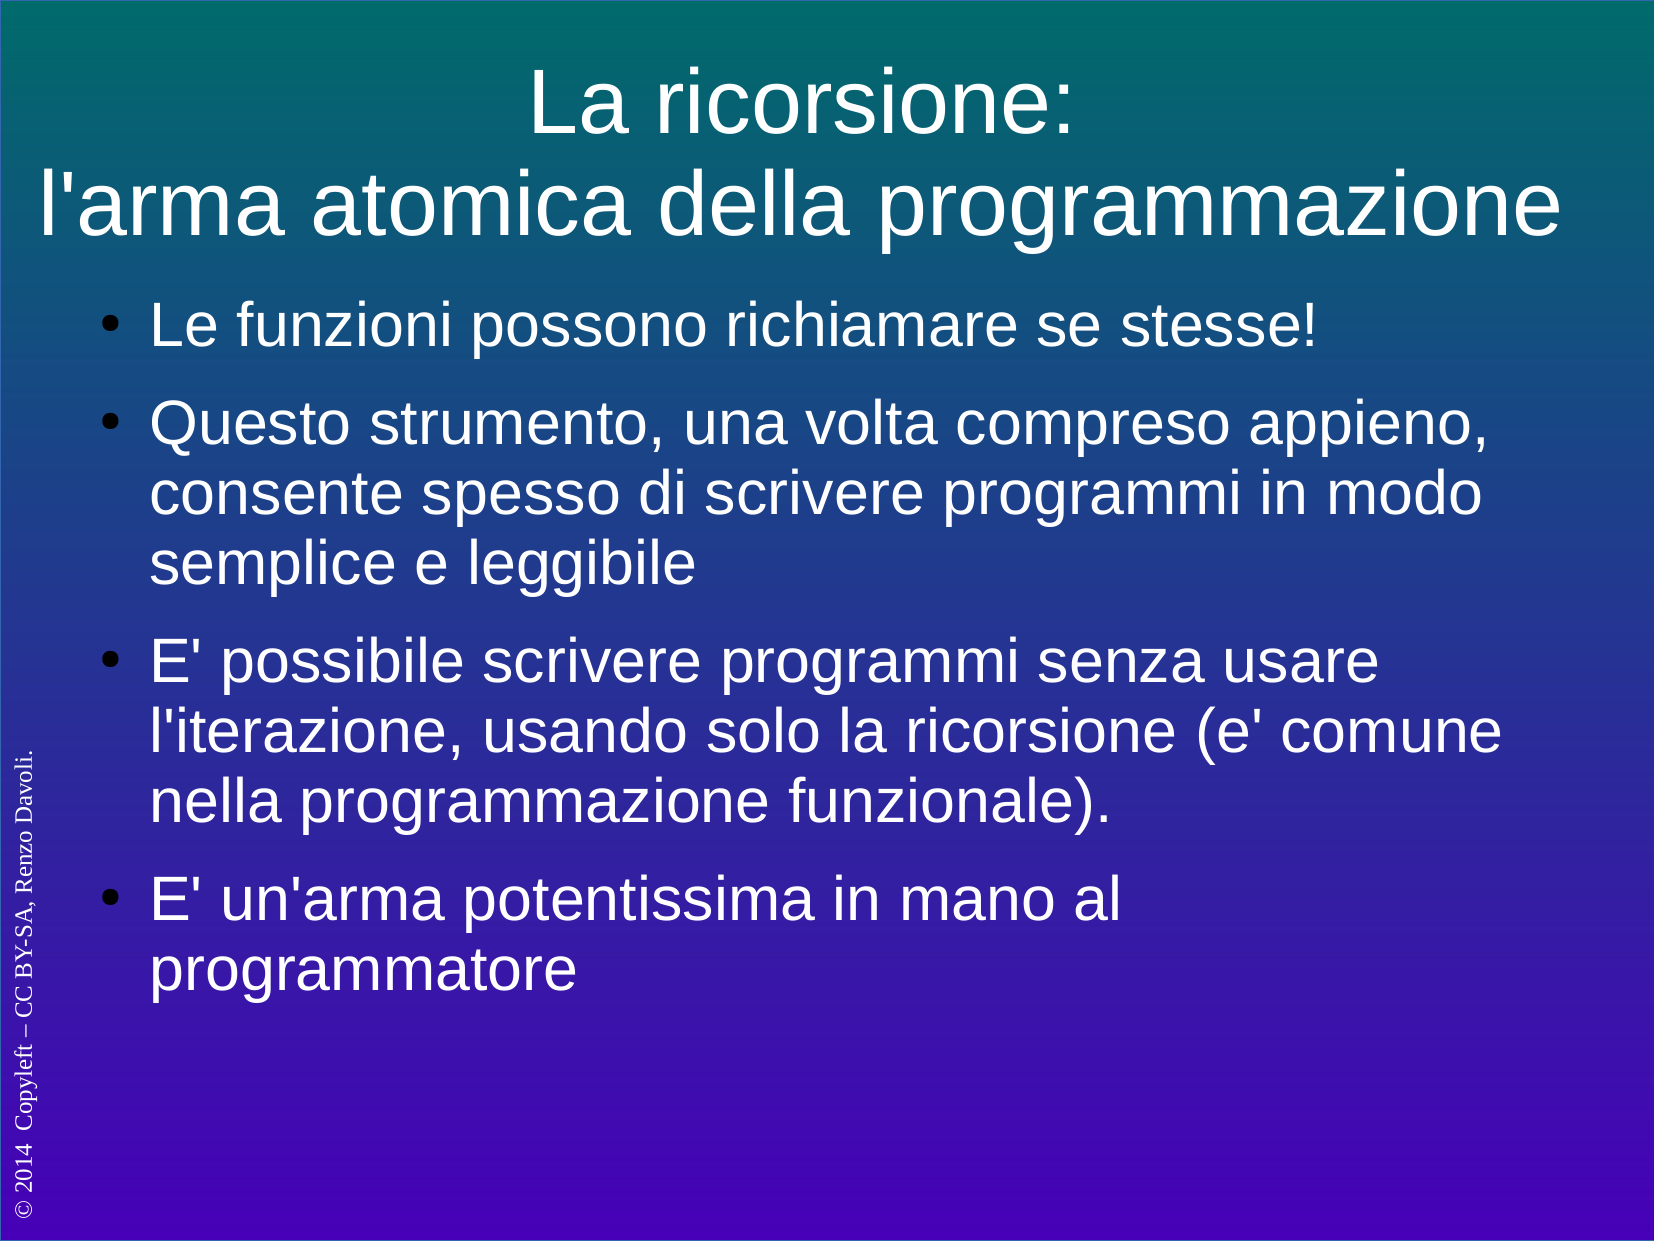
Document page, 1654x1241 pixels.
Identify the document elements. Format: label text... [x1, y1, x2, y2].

list Le funzioni possono richiamare se stesse! Questo strumento, una volta compreso appieno, consente spesso di scrivere programmi in modo semplice e leggibile E' possibile scrivere programmi senza usare l'iterazione, usando solo la ricorsione (e' comune nella programmazione funzionale). E' un'arma potentissima in mano al programmatore [82, 290, 1571, 1010]
title La ricorsione: l'arma atomica della programmazione [15, 49, 1591, 257]
